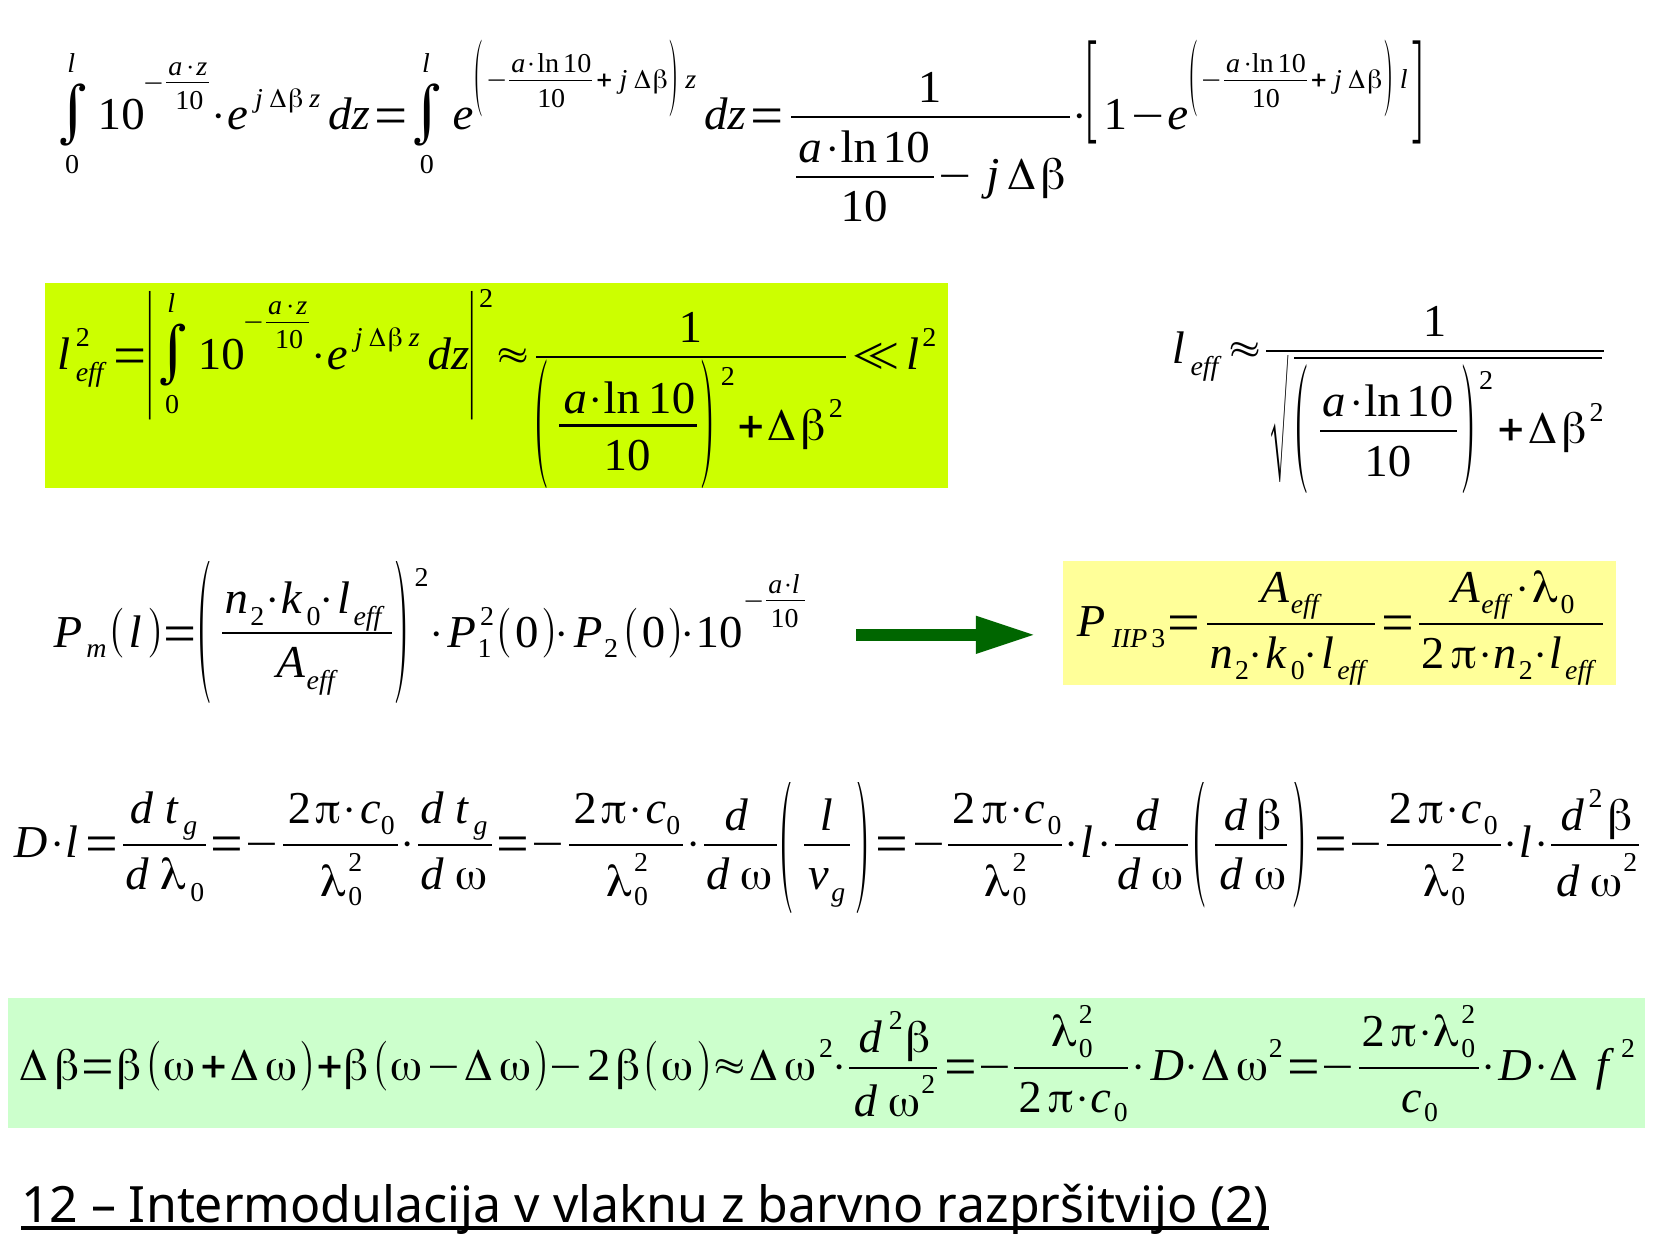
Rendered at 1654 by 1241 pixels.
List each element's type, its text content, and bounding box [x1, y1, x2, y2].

chart [1062, 561, 1616, 685]
chart [0, 782, 1653, 913]
chart [7, 997, 1646, 1129]
chart [45, 282, 948, 488]
text_box 12 – Intermodulacija v vlaknu z barvno razpršitvijo (2) [20, 1169, 1224, 1230]
chart [41, 38, 1441, 232]
chart [1160, 295, 1619, 493]
chart [39, 561, 817, 703]
